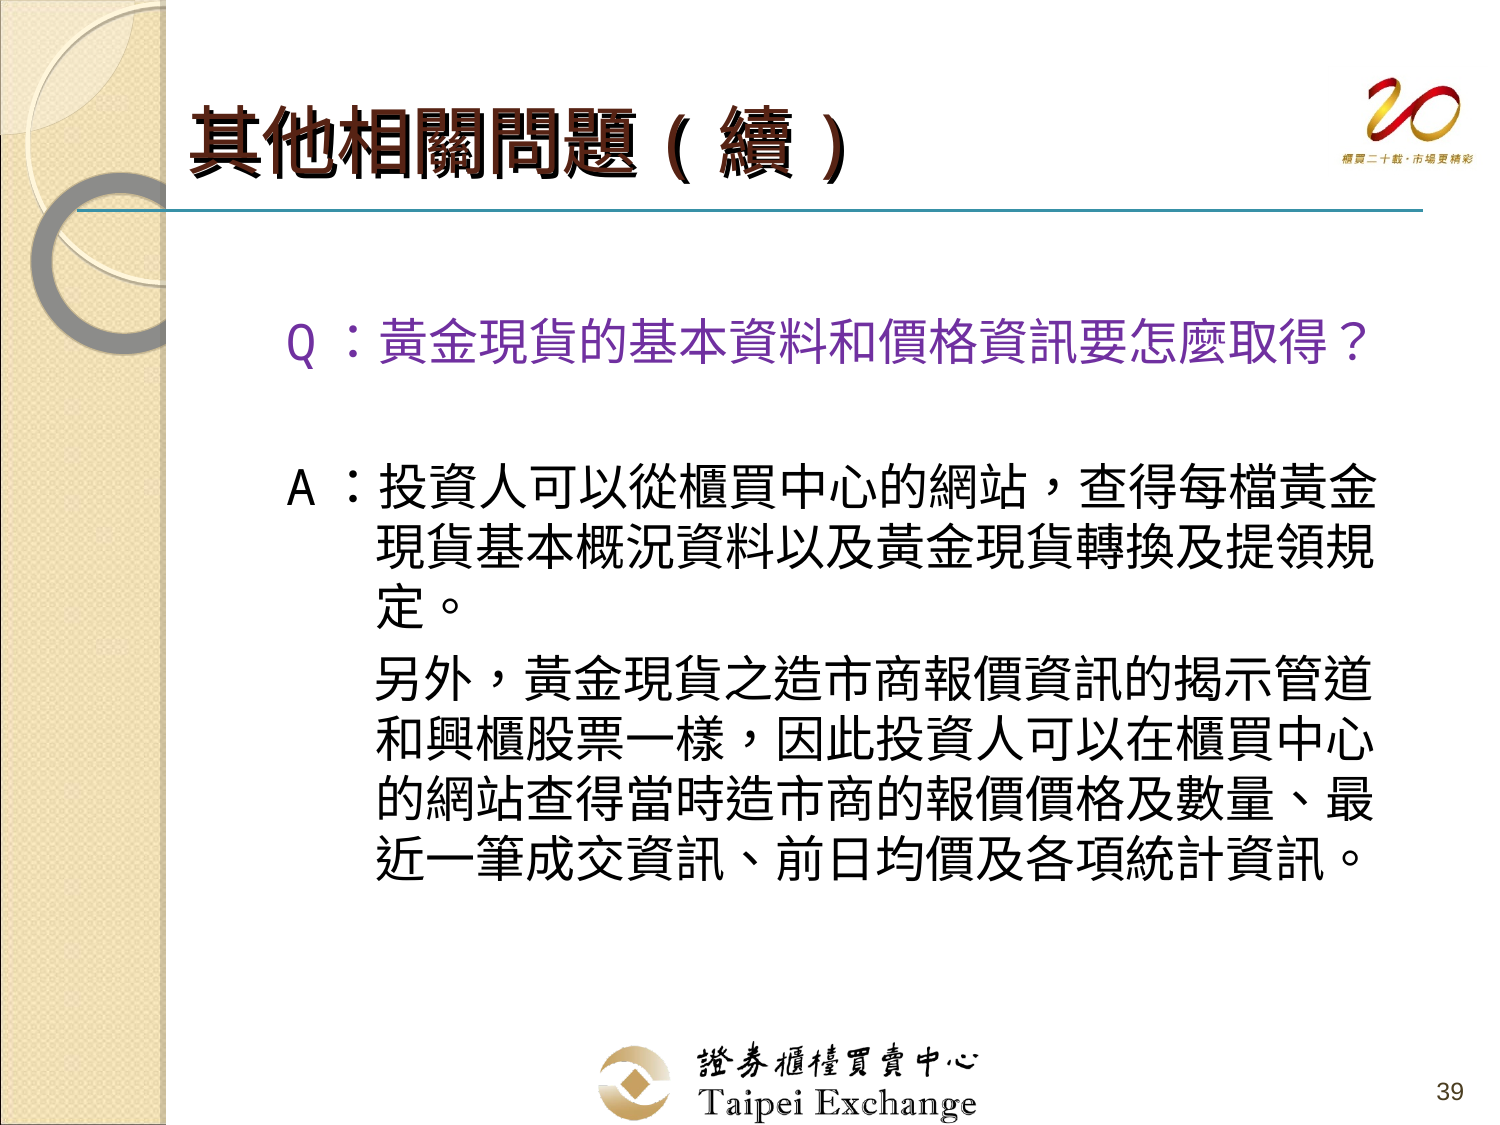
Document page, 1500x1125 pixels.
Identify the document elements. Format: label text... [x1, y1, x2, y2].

list Q：黃金現貨的基本資料和價格資訊要怎麼取得？ A：投資人可以從櫃買中心的網站，查得每檔黃金現貨基本概況資料以及黃金現貨轉換及提領規定。 另外，黃金現貨之造市商報價資訊的揭示管道和興櫃股票一樣，因此投資人可以在櫃買中心的網站查得當時造市商的報價價格及數量、最近一筆成交資訊、前日均價及各項統計資訊。 [183, 302, 1394, 1017]
title 其他相關問題(續) [171, 45, 1466, 233]
text_box [1413, 1034, 1489, 1113]
